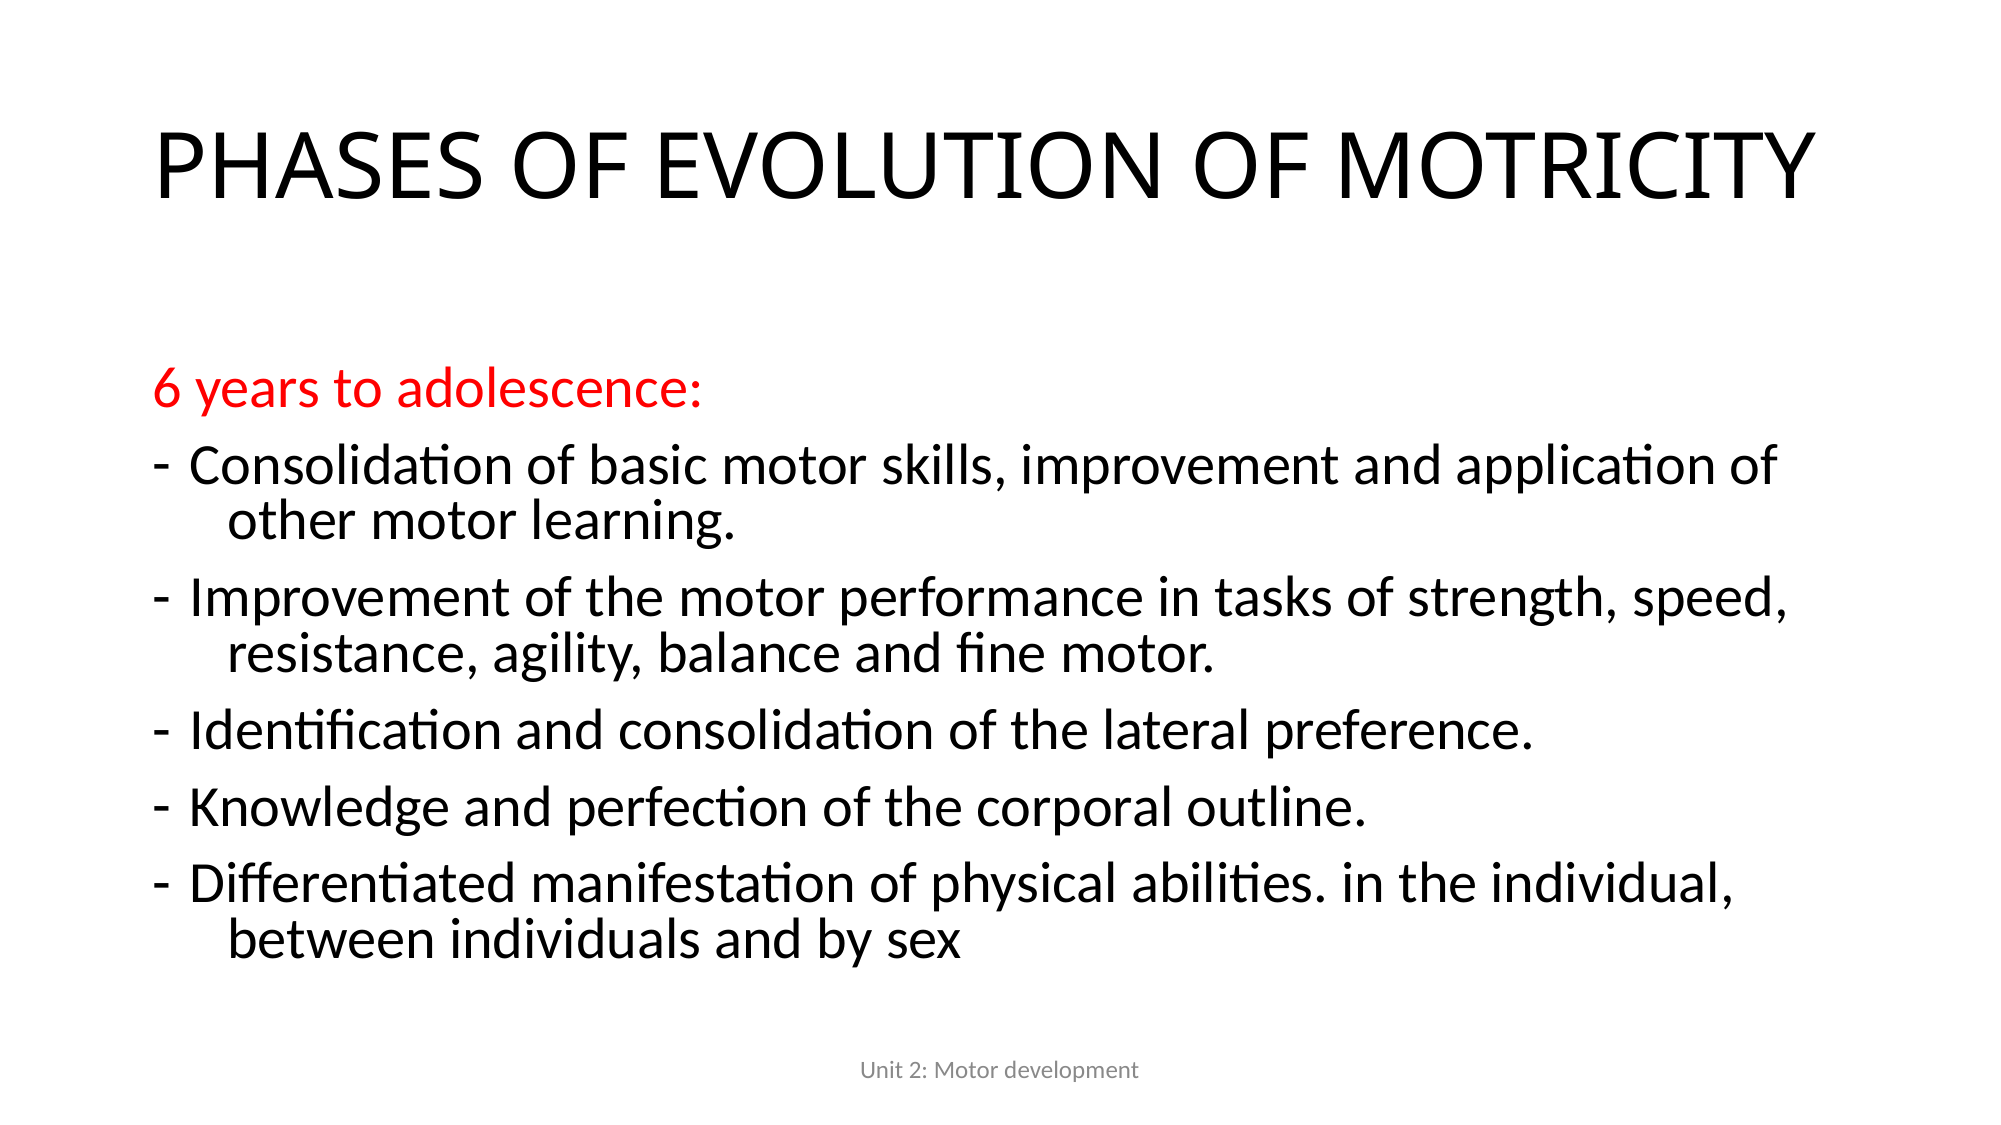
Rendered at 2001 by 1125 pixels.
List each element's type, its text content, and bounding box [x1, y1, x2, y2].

list 6 years to adolescence: Consolidation of basic motor skills, improvement and application of other motor learning. Improvement of the motor performance in tasks of strength, speed, resistance, agility, balance and fine motor. Identification and consolidation of the lateral preference. Knowledge and perfection of the corporal outline. Differentiated manifestation of physical abilities. in the individual, between individuals and by sex [137, 299, 1863, 1014]
text_box Unit 2: Motor development [662, 1042, 1338, 1103]
title PHASES OF EVOLUTION OF MOTRICITY [137, 59, 1863, 278]
